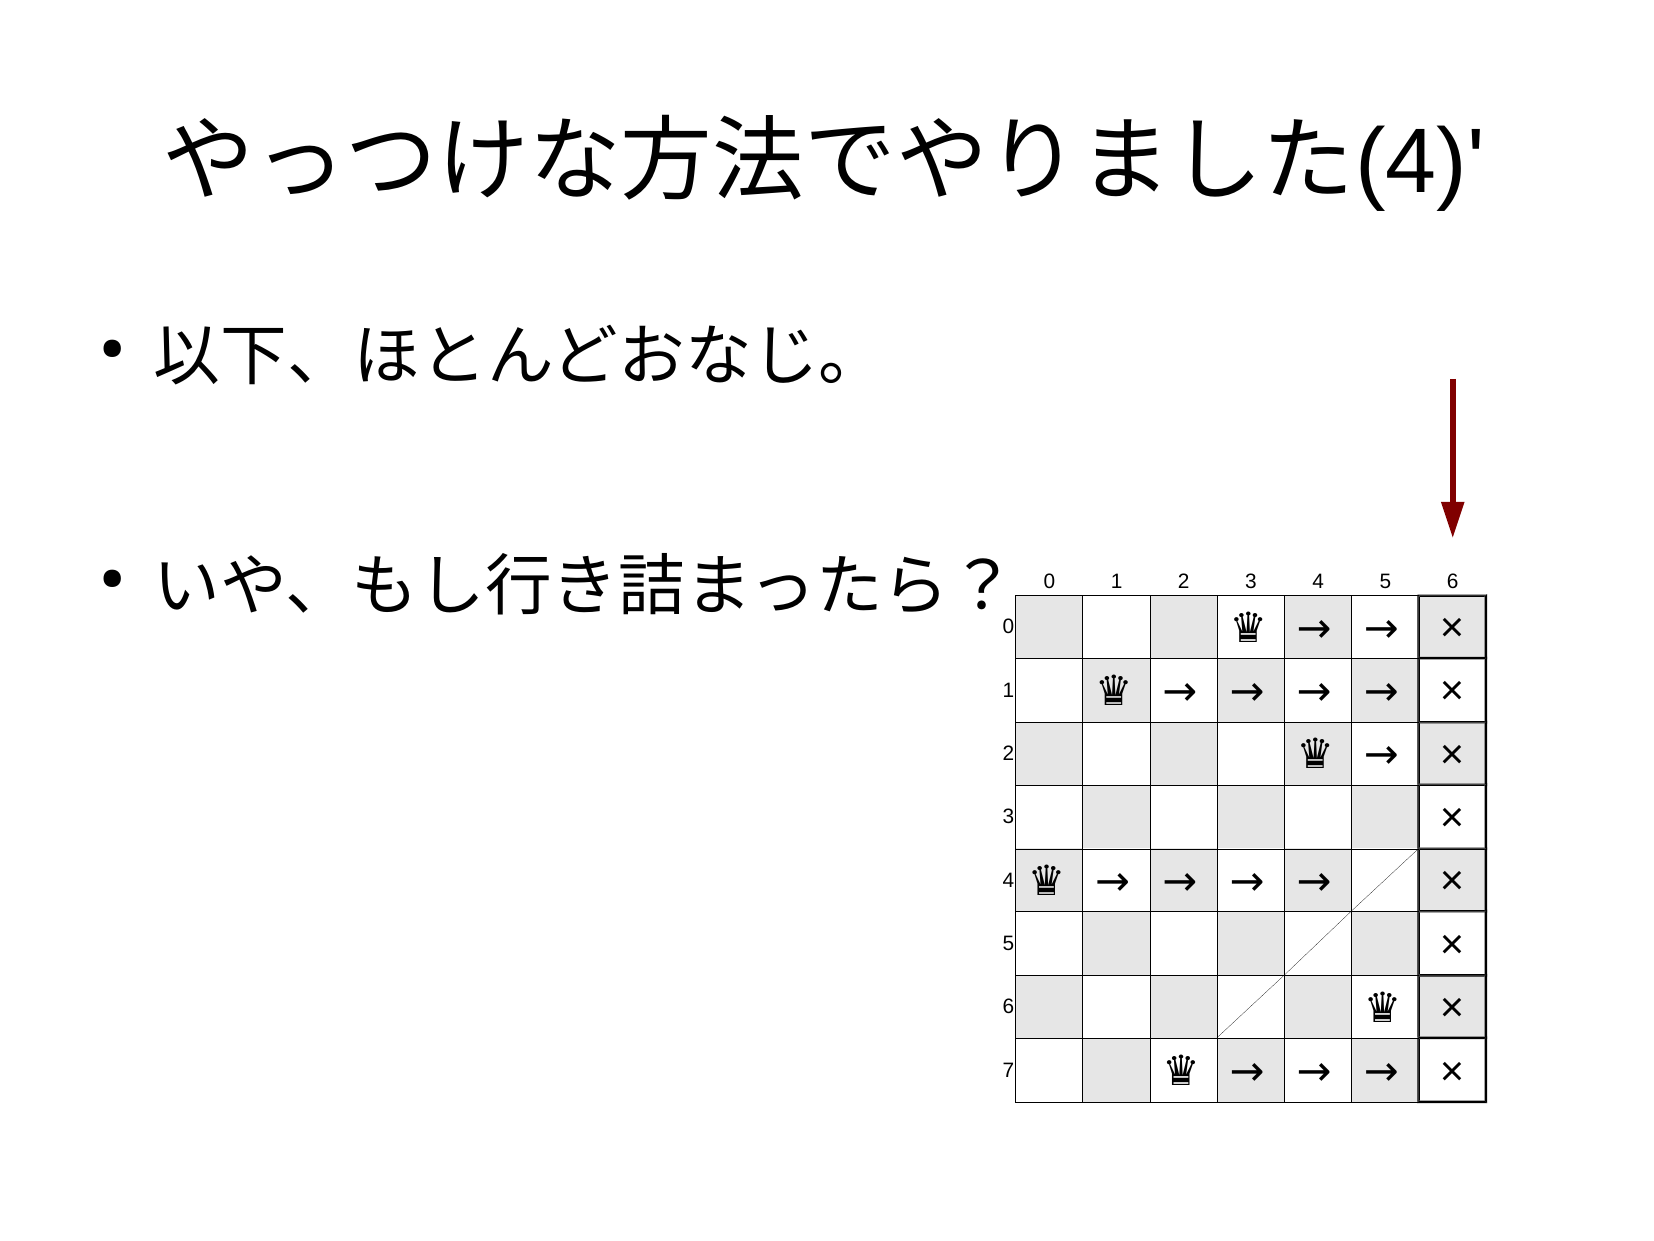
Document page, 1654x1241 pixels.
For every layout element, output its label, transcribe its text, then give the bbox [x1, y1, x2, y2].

list 以下、ほとんどおなじ。 いや、もし行き詰まったら？ [82, 302, 1571, 1022]
picture [948, 531, 1489, 1105]
title やっつけな方法でやりました(4)' [82, 49, 1571, 257]
